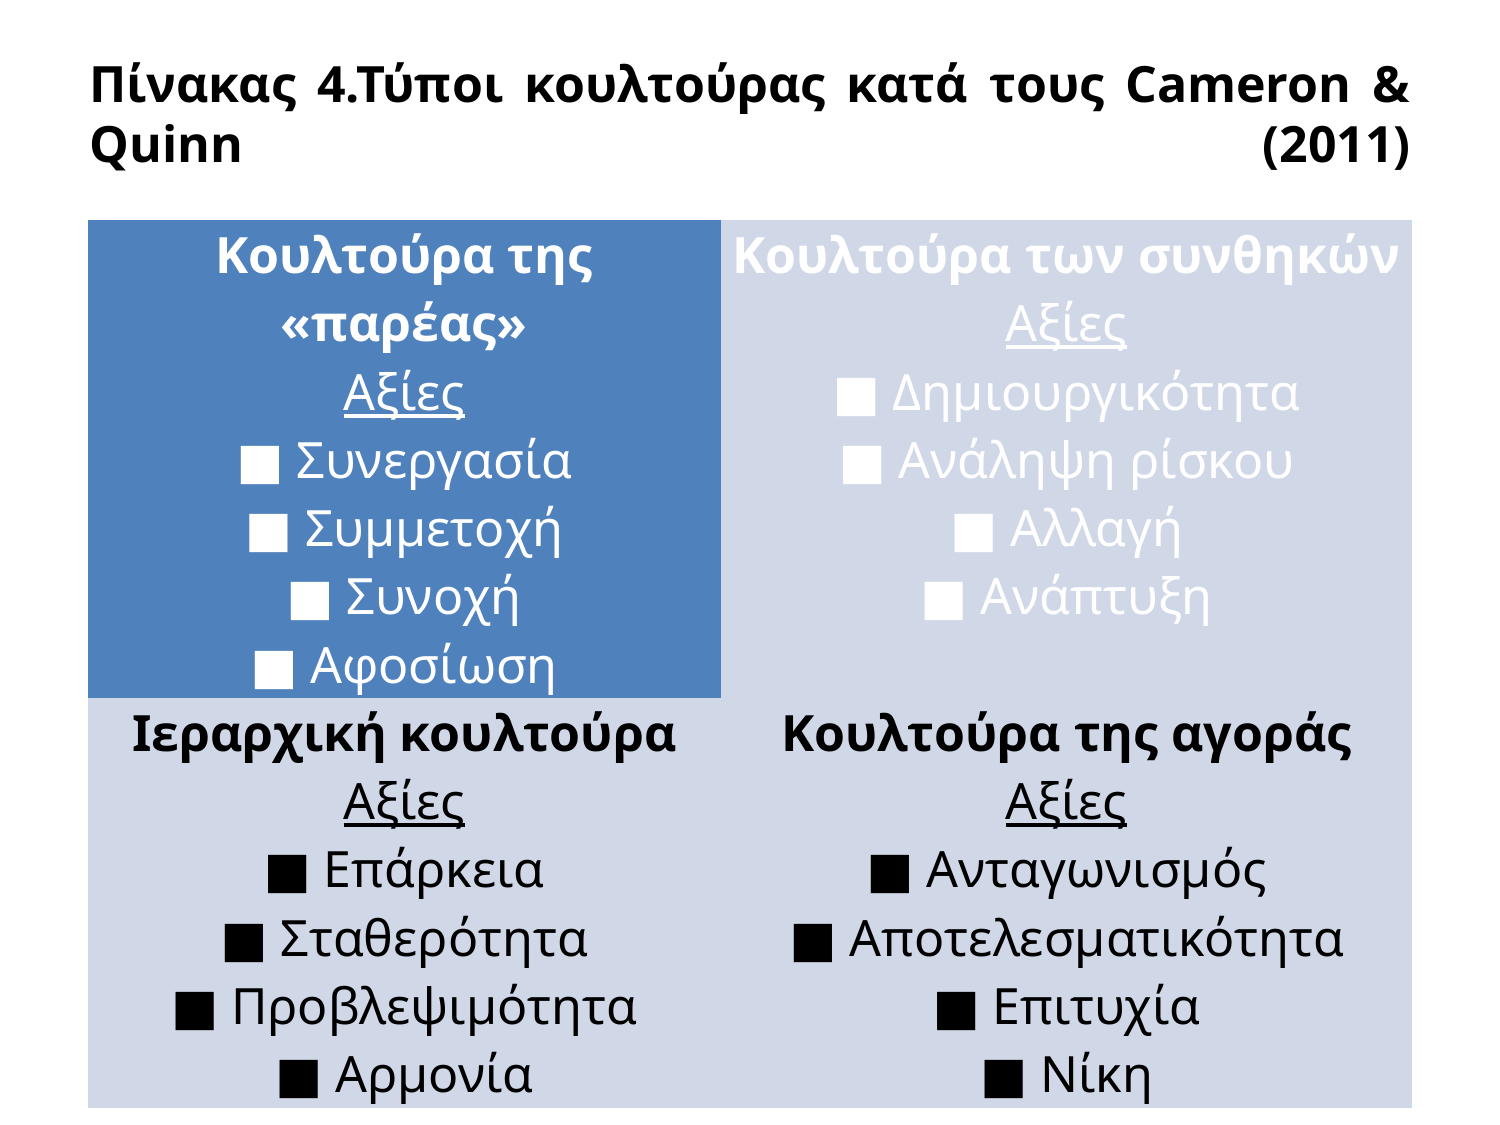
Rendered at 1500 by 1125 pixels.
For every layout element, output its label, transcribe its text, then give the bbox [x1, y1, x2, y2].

table_header Κουλτούρα των συνθηκών Αξίες ■ Δημιουργικότητα ■ Ανάληψη ρίσκου ■ Αλλαγή ■ Ανάπτυξη [721, 220, 1412, 698]
table_header Κουλτούρα της «παρέας» Αξίες ■ Συνεργασία ■ Συμμετοχή ■ Συνοχή ■ Αφοσίωση [88, 220, 721, 698]
table_cell Κουλτούρα της αγοράς Αξίες ■ Ανταγωνισμός ■ Αποτελεσματικότητα ■ Επιτυχία ■ Νίκη [721, 698, 1412, 1108]
table_cell Ιεραρχική κουλτούρα Αξίες ■ Επάρκεια ■ Σταθερότητα ■ Προβλεψιμότητα ■ Αρμονία [88, 698, 721, 1108]
title Πίνακας 4.Τύποι κουλτούρας κατά τους Cameron & Quinn (2011) [75, 45, 1425, 233]
